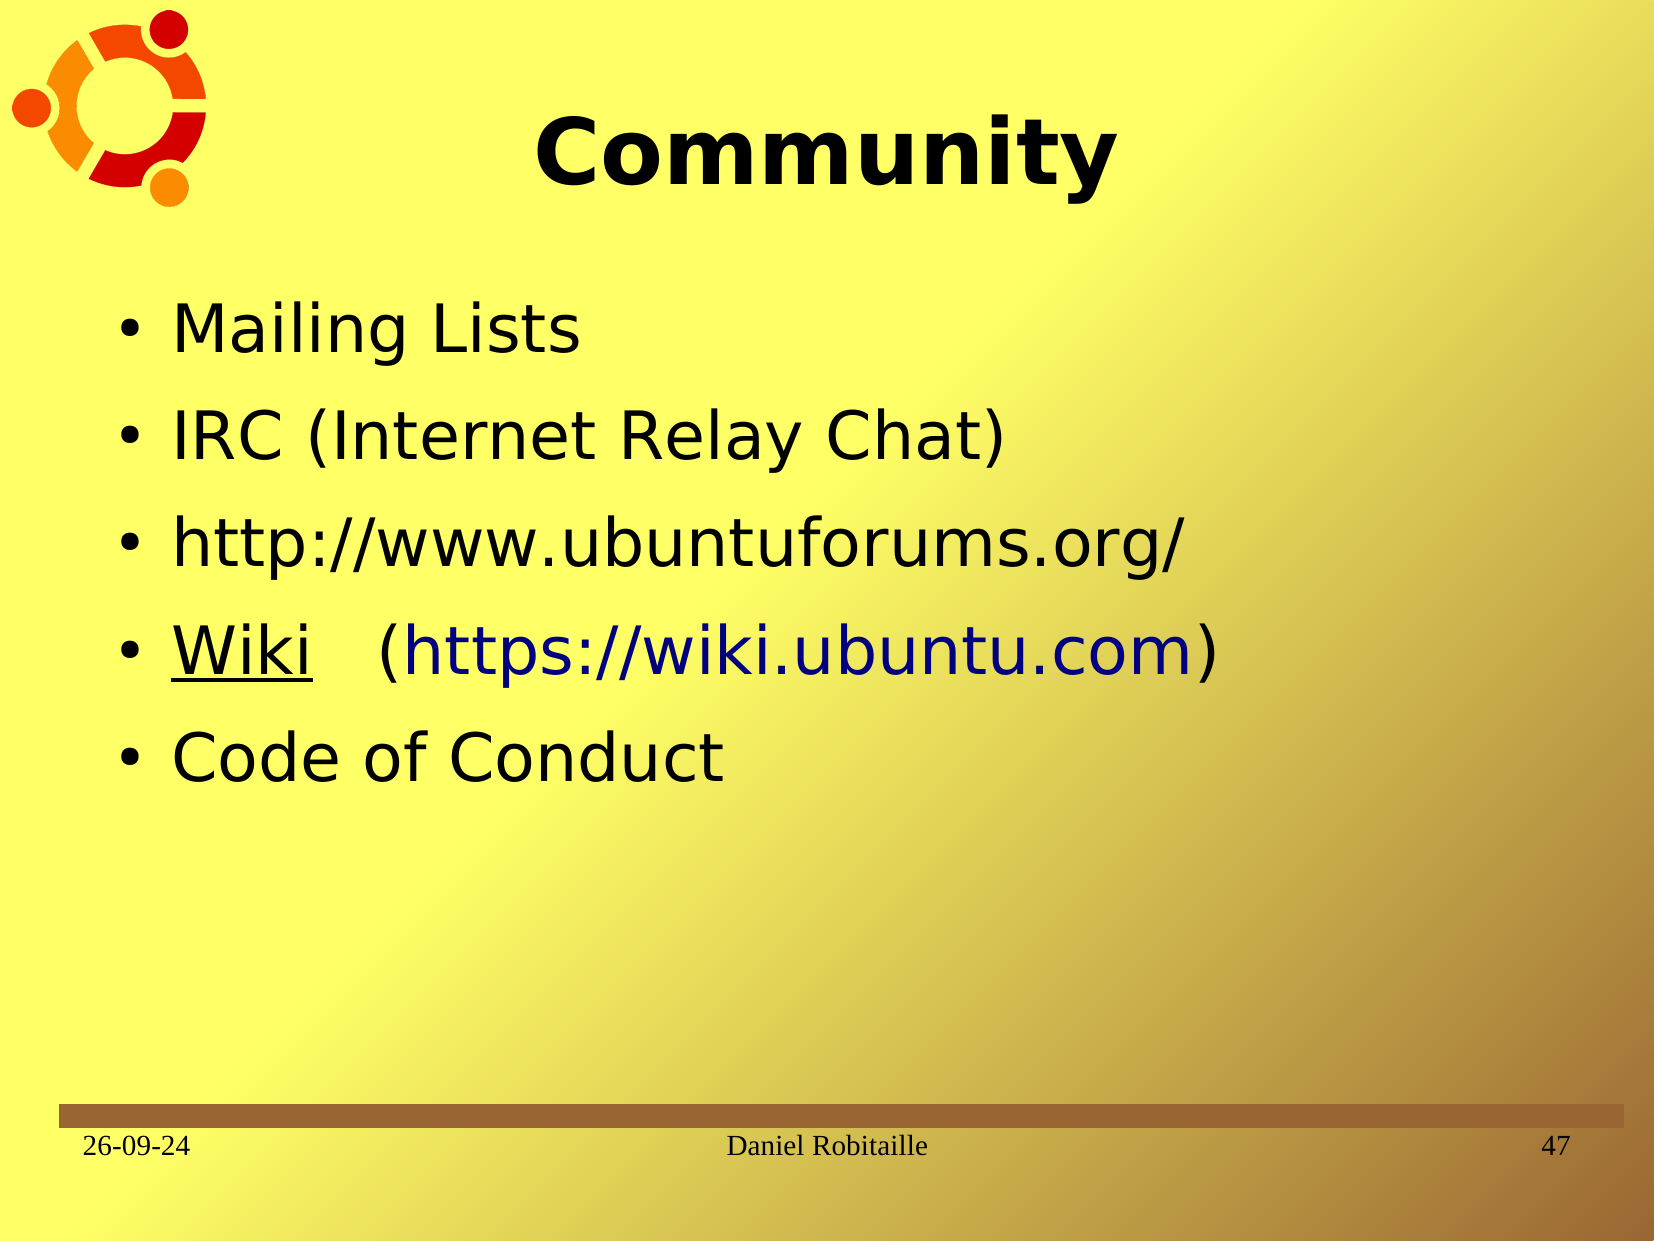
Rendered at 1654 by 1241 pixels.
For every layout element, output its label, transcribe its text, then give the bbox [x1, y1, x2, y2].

picture [12, 10, 207, 207]
title Community [82, 49, 1571, 257]
list Mailing Lists IRC (Internet Relay Chat) http://www.ubuntuforums.org/ Wiki (https://wiki.ubuntu.com) Code of Conduct [82, 290, 1571, 1109]
